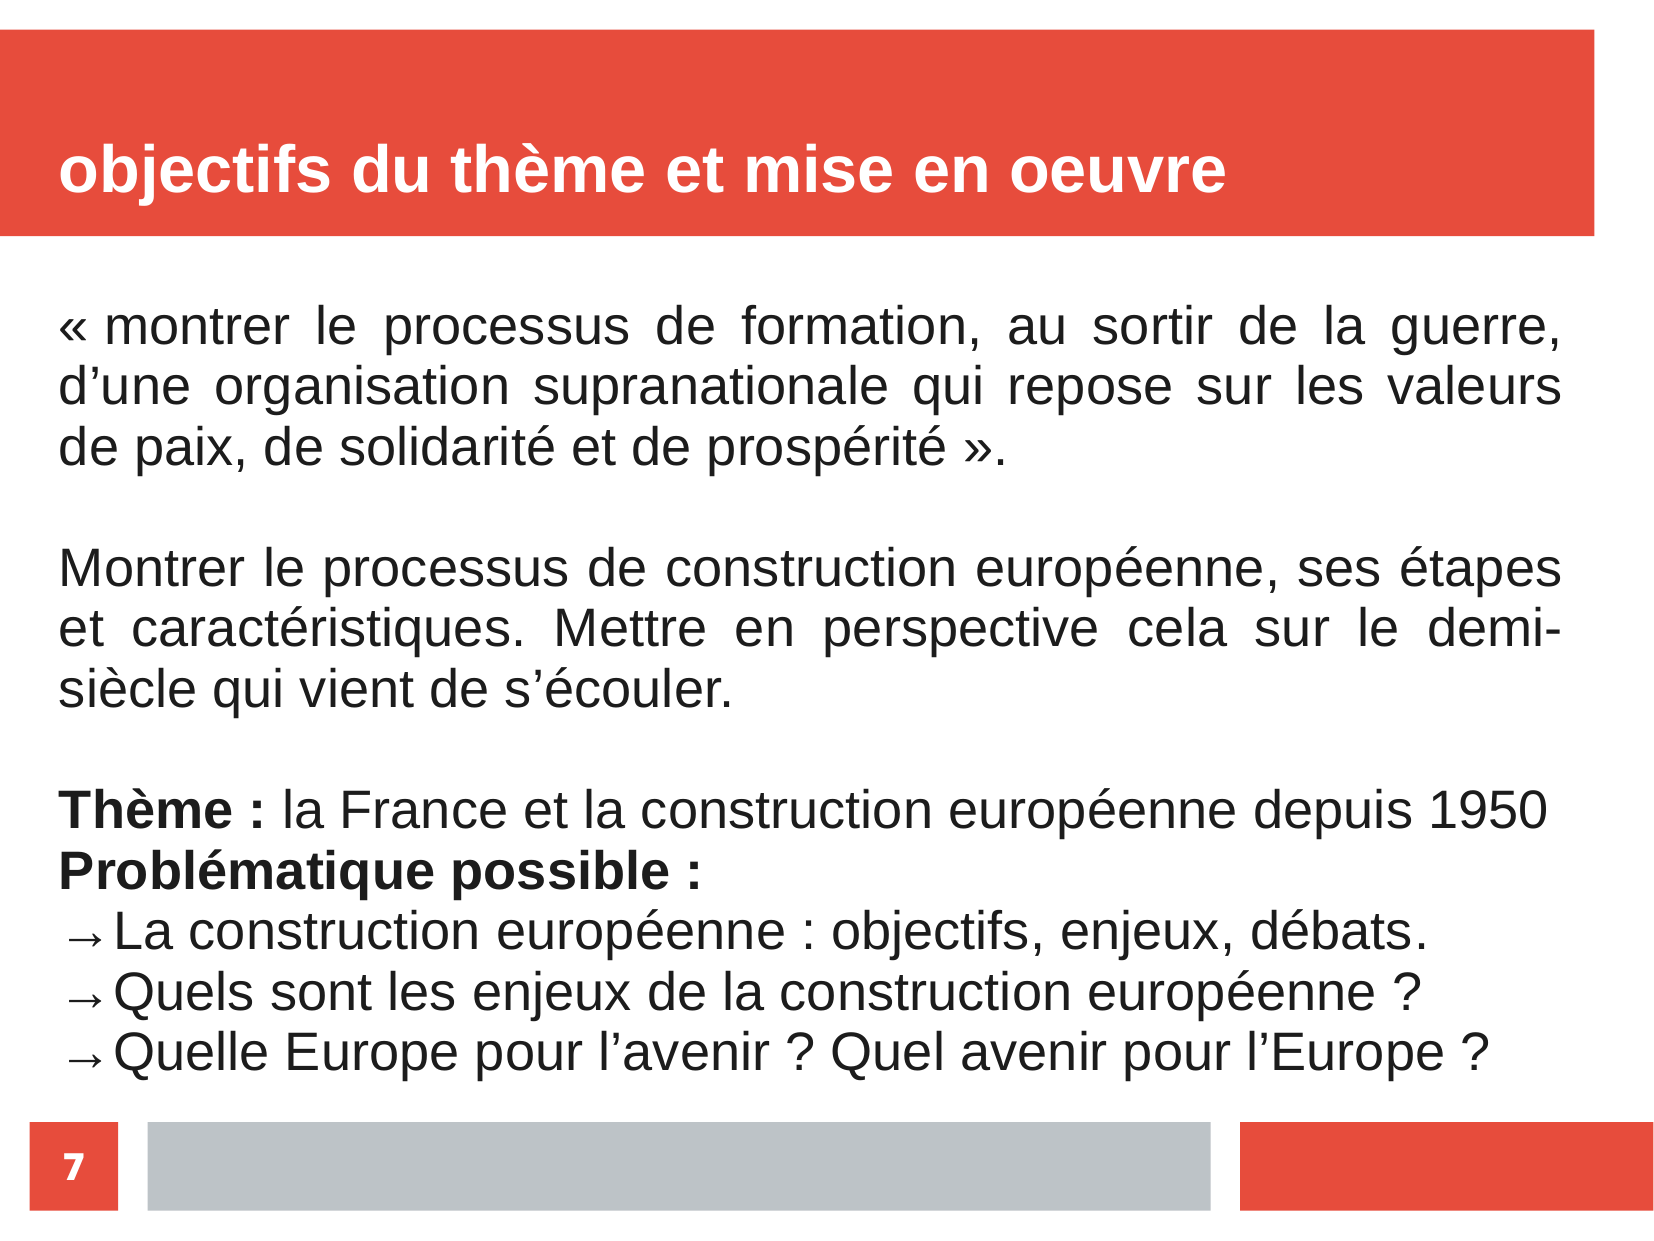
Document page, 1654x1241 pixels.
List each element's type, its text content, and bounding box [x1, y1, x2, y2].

title objectifs du thème et mise en oeuvre [59, 59, 1595, 207]
subtitle « montrer le processus de formation, au sortir de la guerre, d’une organisation supranationale qui repose sur les valeurs de paix, de solidarité et de prospérité ». Montrer le processus de construction européenne, ses étapes et caractéristiques. Mettre en perspective cela sur le demi-siècle qui vient de s’écouler. Thème : la France et la construction européenne depuis 1950 Problématique possible : →La construction européenne : objectifs, enjeux, débats. →Quels sont les enjeux de la construction européenne ? →Quelle Europe pour l’avenir ? Quel avenir pour l’Europe ? [59, 295, 1565, 1093]
